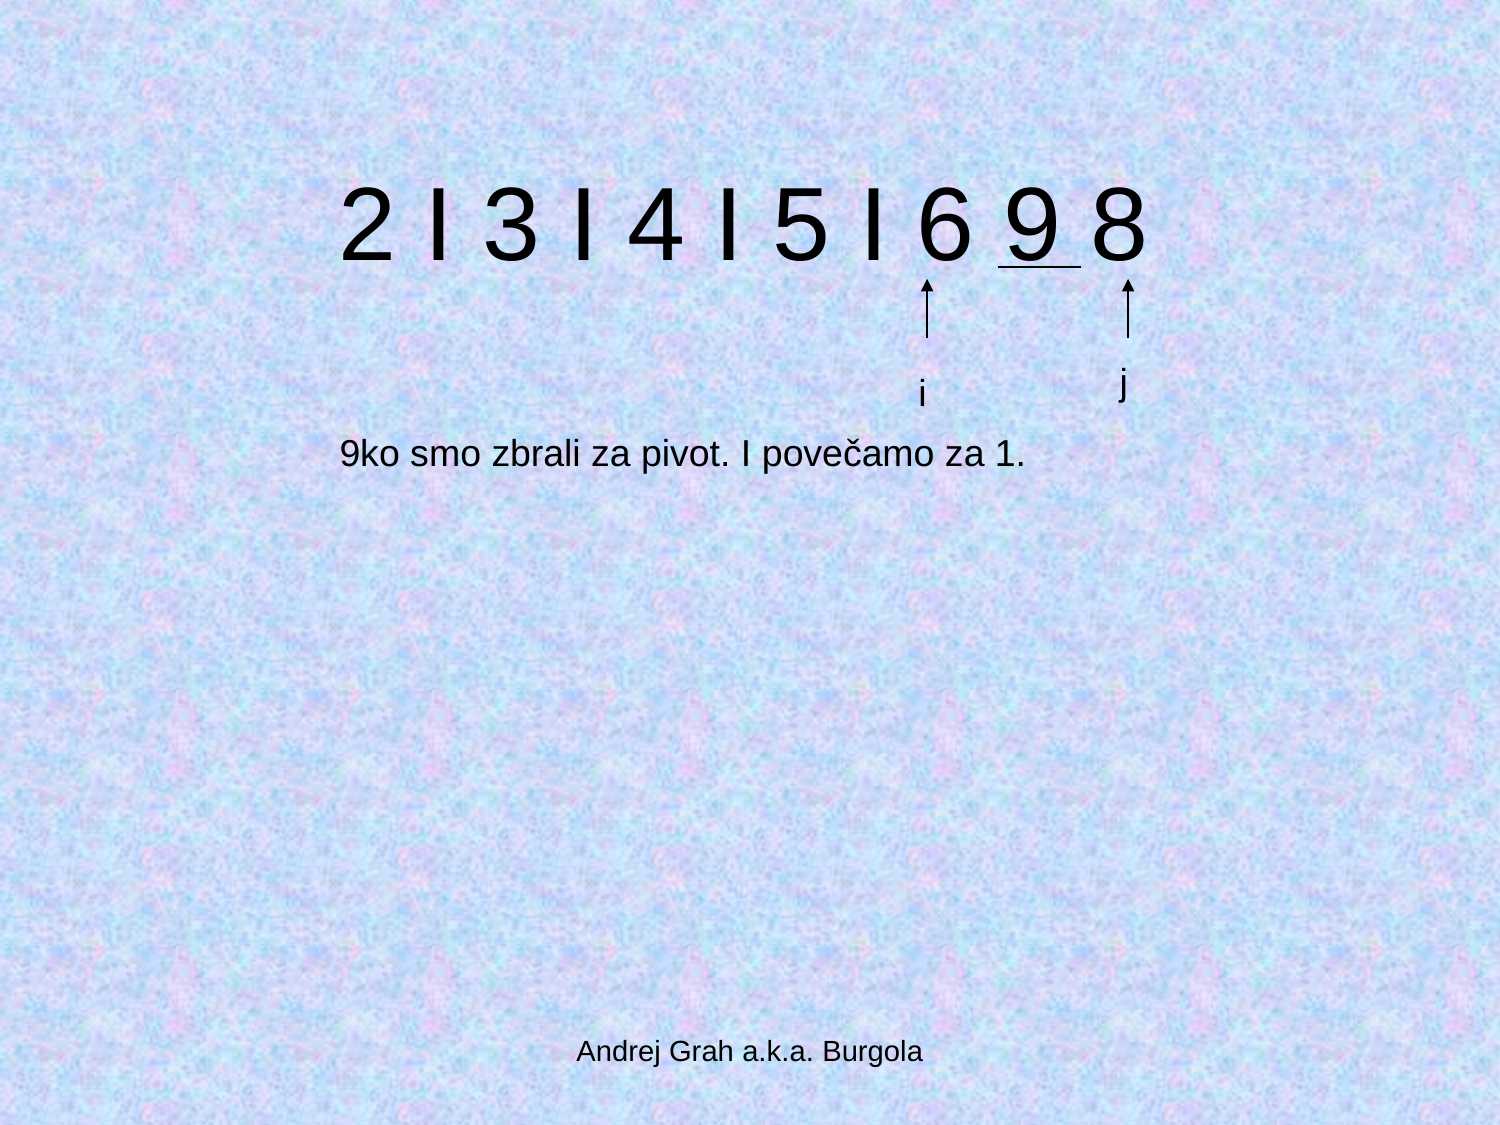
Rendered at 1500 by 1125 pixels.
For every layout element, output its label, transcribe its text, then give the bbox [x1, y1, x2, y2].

text_box Andrej Grah a.k.a. Burgola [512, 1024, 988, 1103]
text_box j [1104, 349, 1143, 411]
text_box i [903, 361, 940, 423]
text_box 9ko smo zbrali za pivot. I povečamo za 1. [324, 420, 1247, 482]
picture [0, 0, 1500, 1125]
text_box 2 I 3 I 4 I 5 I 6 9 8 [159, 148, 1329, 290]
